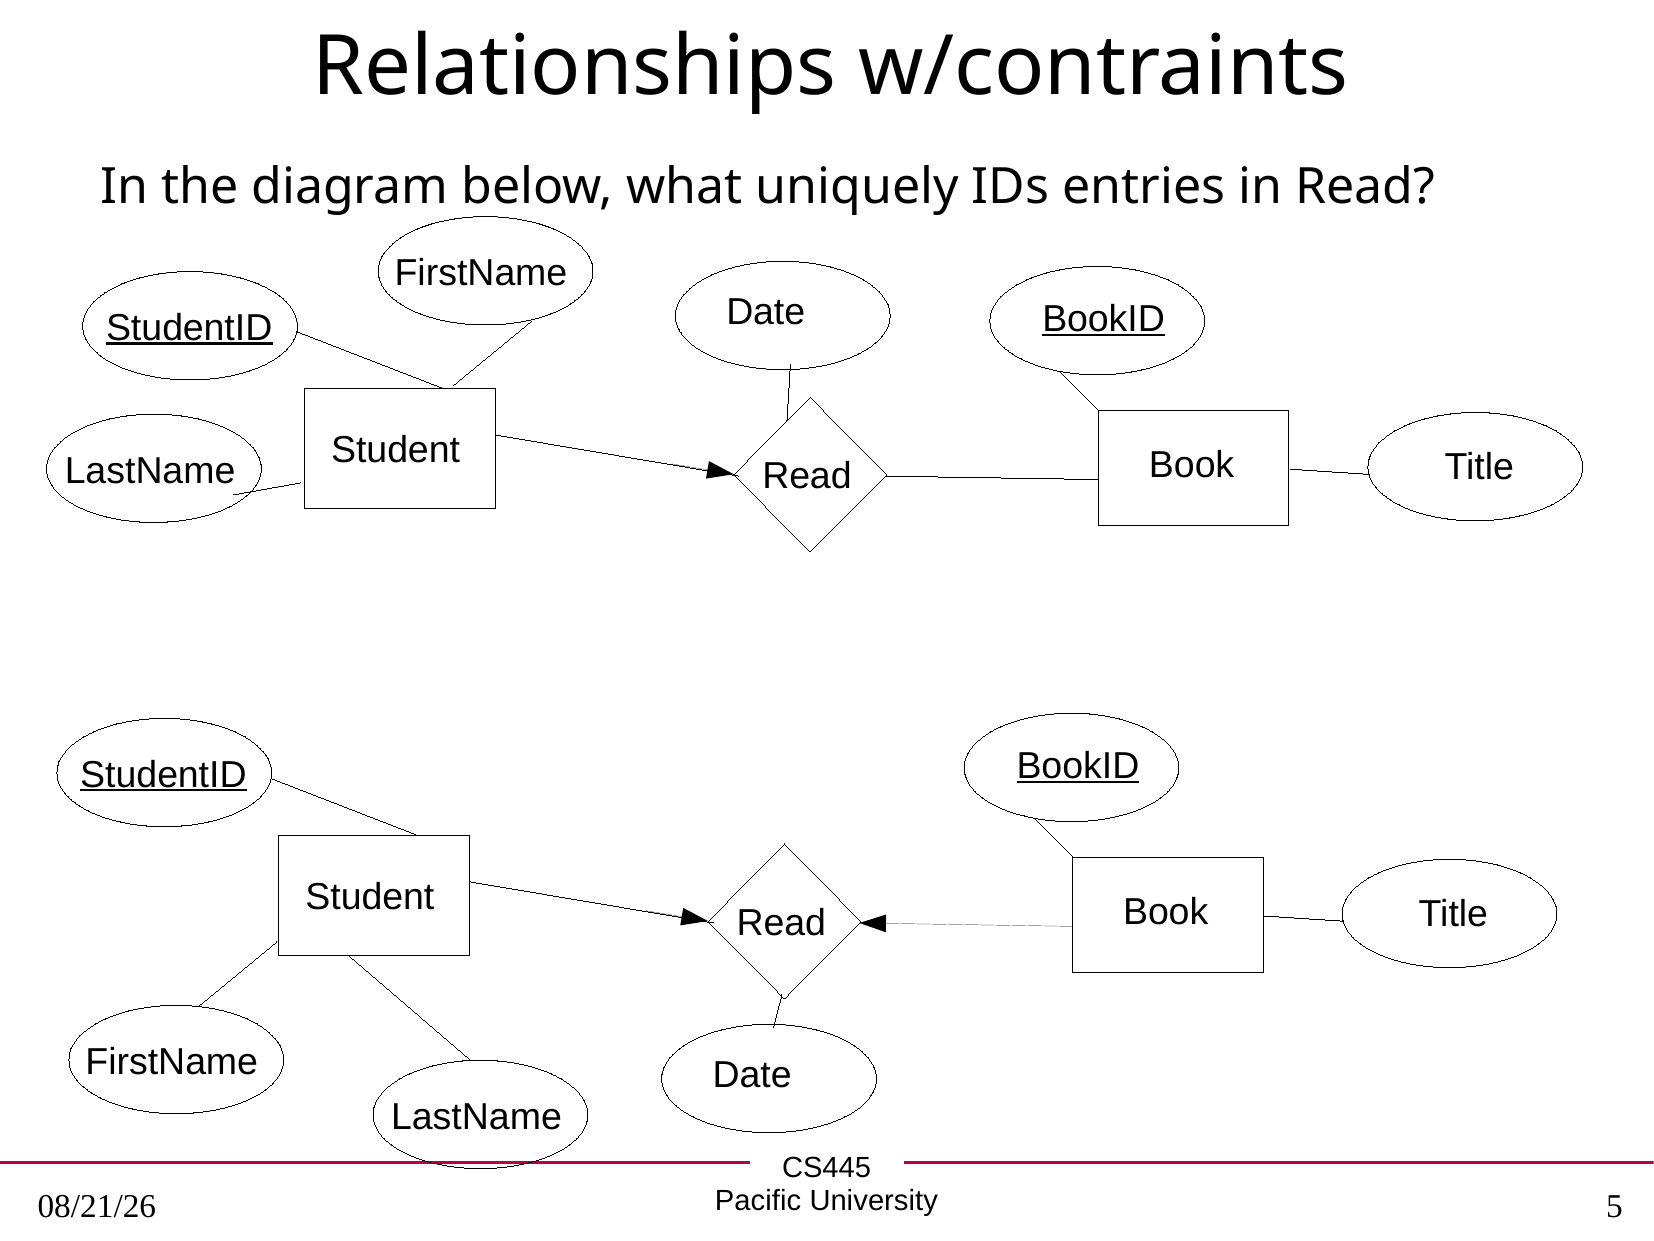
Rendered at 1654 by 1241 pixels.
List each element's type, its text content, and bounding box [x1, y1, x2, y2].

text_box Read [721, 893, 842, 951]
text_box StudentID [91, 299, 290, 356]
text_box Title [1429, 438, 1531, 496]
text_box LastName [49, 441, 252, 499]
text_box Title [1403, 885, 1505, 942]
text_box StudentID [65, 745, 264, 803]
text_box FirstName [70, 1032, 275, 1090]
title Relationships w/contraints [86, 11, 1576, 113]
text_box Book [1108, 883, 1225, 941]
text_box BookID [1027, 290, 1182, 348]
text_box Date [697, 1046, 808, 1104]
text_box FirstName [379, 244, 584, 301]
text_box Read [747, 446, 868, 504]
text_box Book [1134, 436, 1250, 494]
text_box Student [316, 421, 477, 478]
text_box LastName [376, 1087, 579, 1145]
text_box BookID [1001, 737, 1156, 795]
text_box Student [290, 867, 451, 925]
text_box Date [711, 283, 822, 341]
list In the diagram below, what uniquely IDs entries in Read? [82, 150, 1571, 1111]
